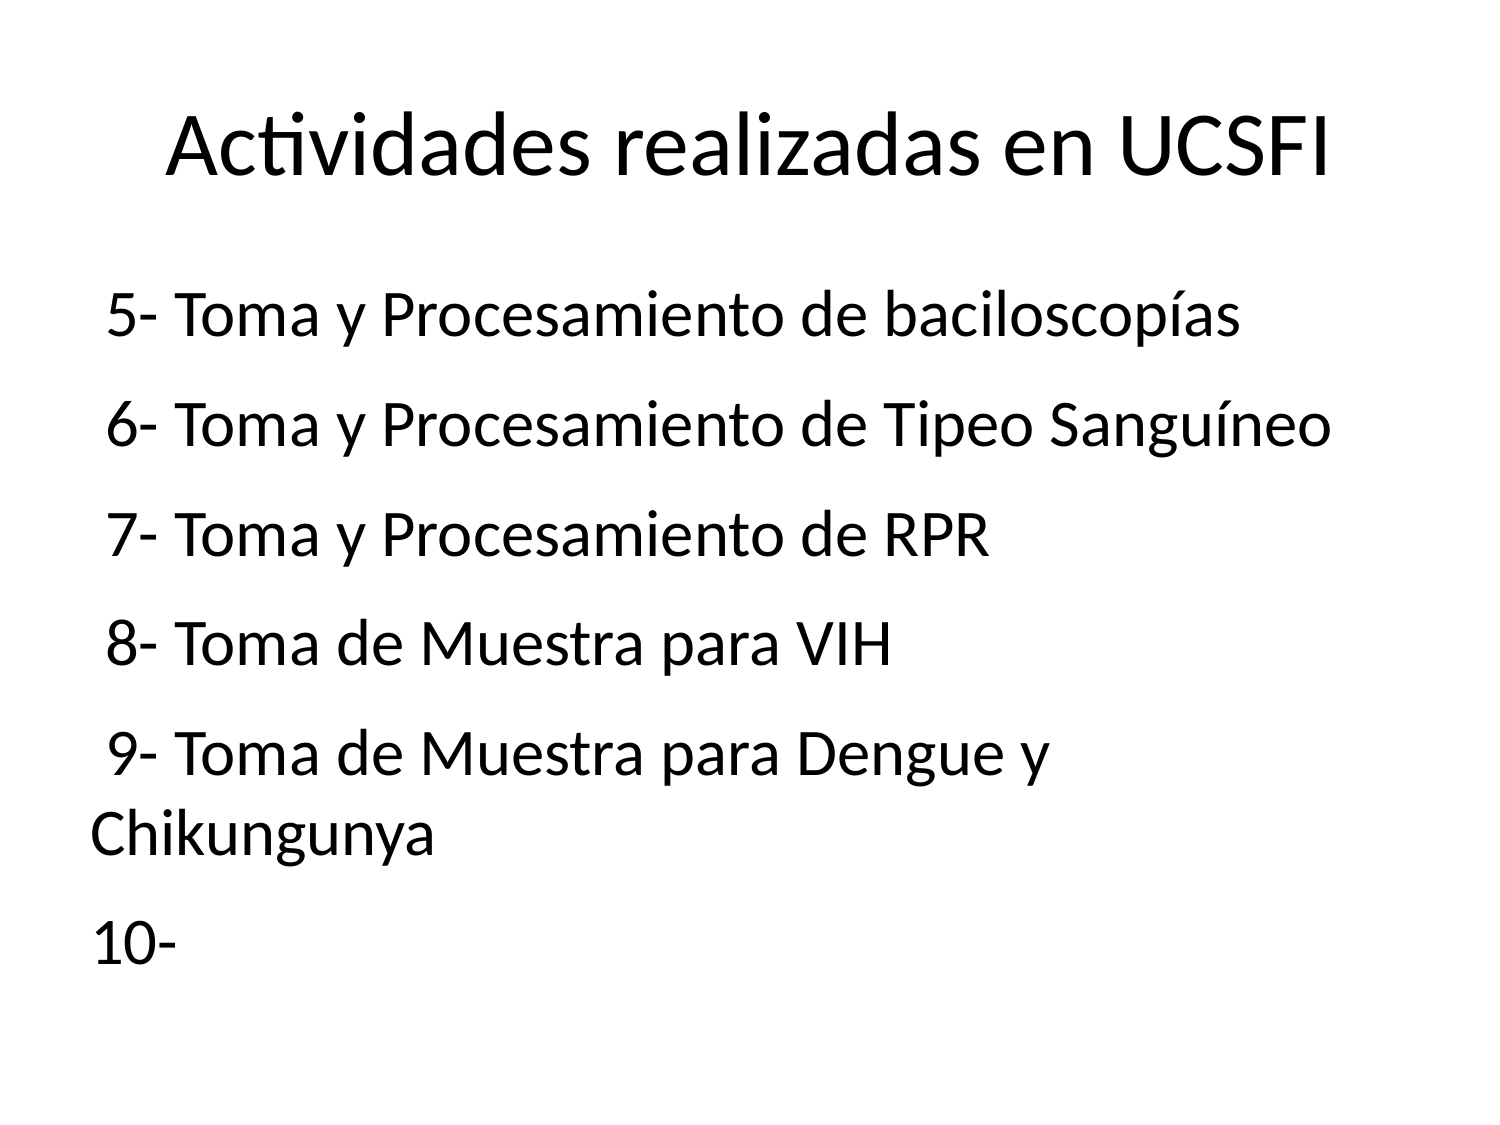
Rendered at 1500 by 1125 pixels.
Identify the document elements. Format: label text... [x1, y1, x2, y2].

list 5- Toma y Procesamiento de baciloscopías 6- Toma y Procesamiento de Tipeo Sanguíneo 7- Toma y Procesamiento de RPR 8- Toma de Muestra para VIH 9- Toma de Muestra para Dengue y Chikungunya 10- [75, 262, 1425, 1005]
title Actividades realizadas en UCSFI [75, 45, 1425, 233]
